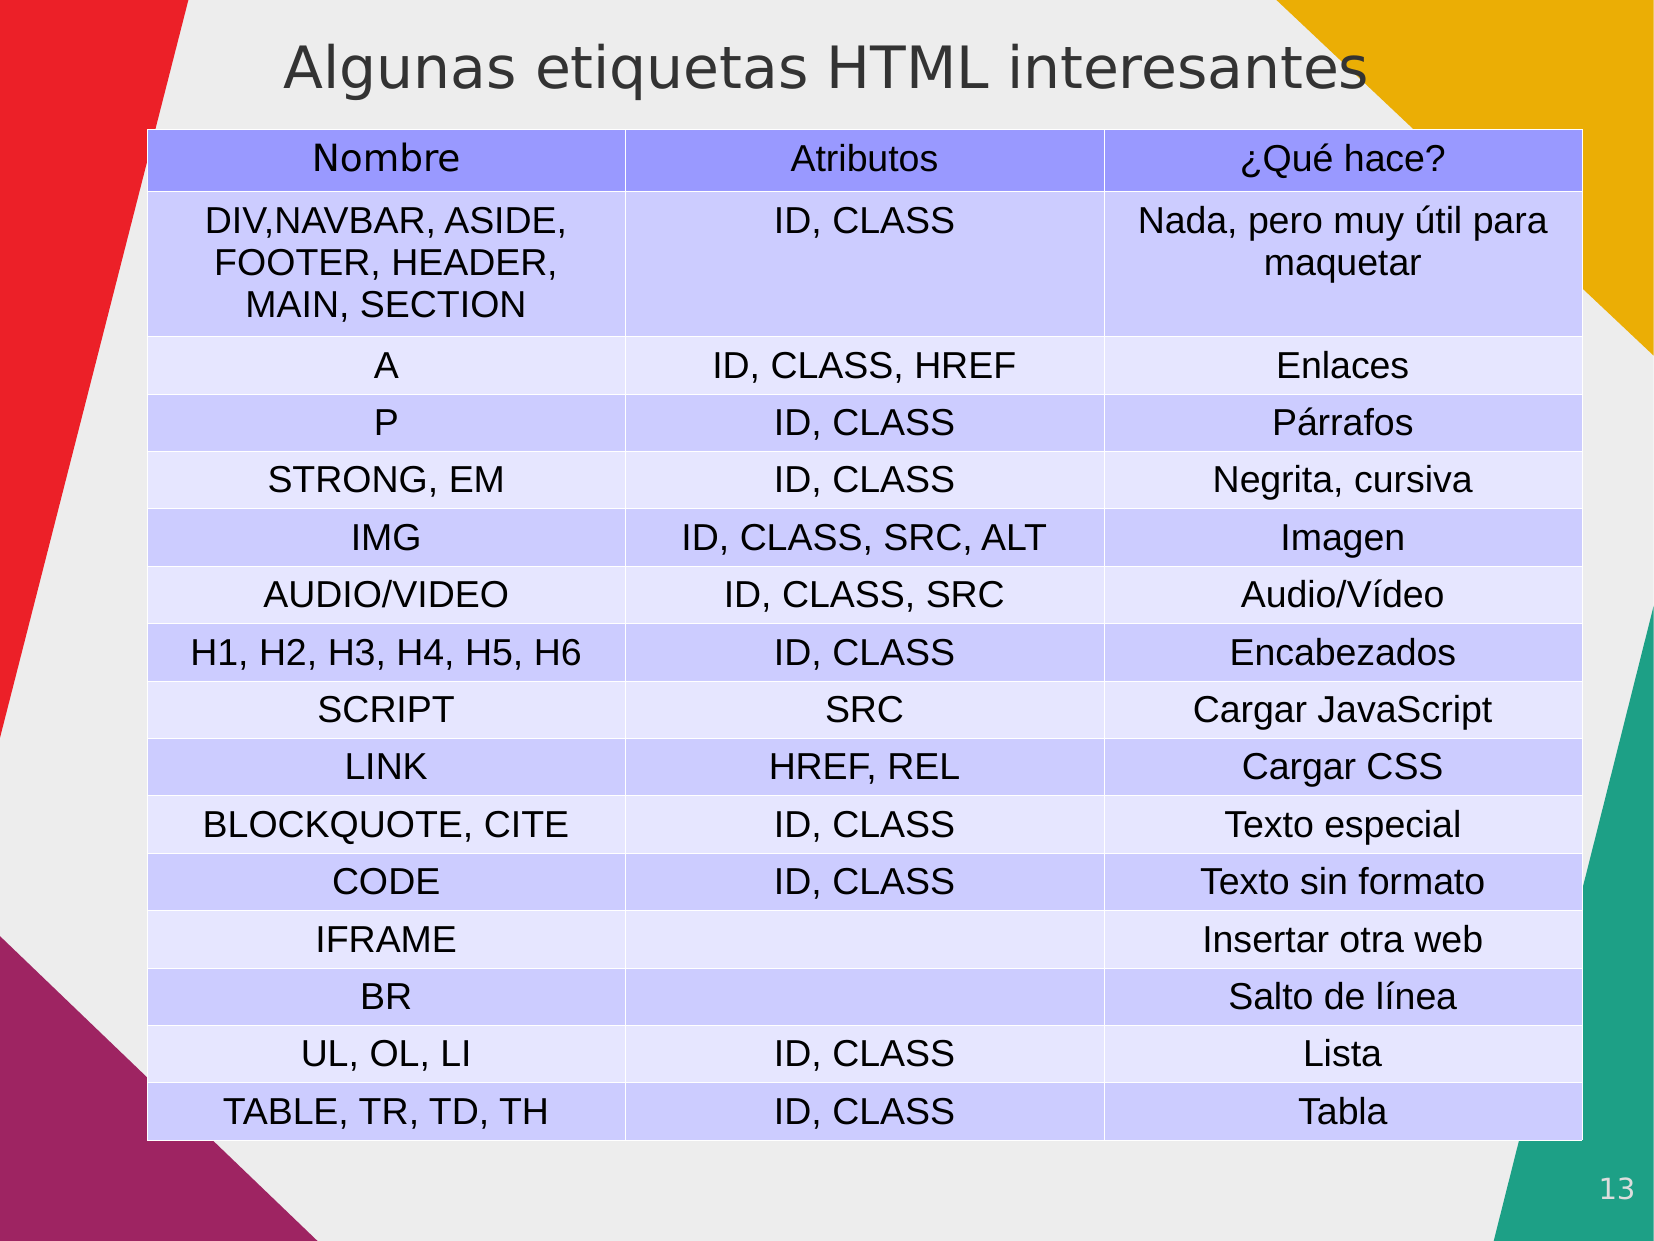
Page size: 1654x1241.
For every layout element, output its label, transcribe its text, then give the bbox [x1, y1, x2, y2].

table_cell ID, CLASS, HREF [626, 337, 1104, 394]
table_cell Párrafos [1105, 395, 1582, 451]
table_cell ID, CLASS, SRC, ALT [626, 509, 1104, 566]
table_cell ID, CLASS [626, 452, 1104, 508]
table_header Nombre [148, 130, 625, 191]
table_cell ID, CLASS [626, 395, 1104, 451]
table_cell Texto especial [1105, 796, 1582, 853]
table_cell Enlaces [1105, 337, 1582, 394]
table_cell Negrita, cursiva [1105, 452, 1582, 508]
table_cell IFRAME [148, 911, 625, 968]
table_cell Encabezados [1105, 624, 1582, 681]
table_cell ID, CLASS [626, 854, 1104, 910]
table_cell Tabla [1105, 1083, 1582, 1140]
table_cell SRC [626, 682, 1104, 738]
table_cell LINK [148, 739, 625, 795]
table_cell [626, 911, 1104, 968]
table_cell CODE [148, 854, 625, 910]
table_cell Nada, pero muy útil para maquetar [1105, 192, 1582, 336]
table_cell ID, CLASS [626, 624, 1104, 681]
table_cell Texto sin formato [1105, 854, 1582, 910]
table_cell [626, 969, 1104, 1025]
table_cell ID, CLASS [626, 1083, 1104, 1140]
table_cell A [148, 337, 625, 394]
table_header Atributos [626, 130, 1104, 191]
table_header ¿Qué hace? [1105, 130, 1582, 191]
table_cell Imagen [1105, 509, 1582, 566]
table_cell Audio/Vídeo [1105, 567, 1582, 623]
table_cell Insertar otra web [1105, 911, 1582, 968]
table_cell Lista [1105, 1026, 1582, 1082]
table_cell Salto de línea [1105, 969, 1582, 1025]
table_cell DIV,NAVBAR, ASIDE, FOOTER, HEADER, MAIN, SECTION [148, 192, 625, 336]
table_cell Cargar CSS [1105, 739, 1582, 795]
table_cell ID, CLASS [626, 1026, 1104, 1082]
table_cell ID, CLASS [626, 796, 1104, 853]
table_cell AUDIO/VIDEO [148, 567, 625, 623]
table_cell H1, H2, H3, H4, H5, H6 [148, 624, 625, 681]
title Algunas etiquetas HTML interesantes [114, 0, 1539, 167]
table_cell BR [148, 969, 625, 1025]
table_cell TABLE, TR, TD, TH [148, 1083, 625, 1140]
table_cell ID, CLASS [626, 192, 1104, 336]
table_cell UL, OL, LI [148, 1026, 625, 1082]
table_cell HREF, REL [626, 739, 1104, 795]
table_cell IMG [148, 509, 625, 566]
table_cell Cargar JavaScript [1105, 682, 1582, 738]
table_cell SCRIPT [148, 682, 625, 738]
table_cell STRONG, EM [148, 452, 625, 508]
table_cell ID, CLASS, SRC [626, 567, 1104, 623]
table_cell BLOCKQUOTE, CITE [148, 796, 625, 853]
table_cell P [148, 395, 625, 451]
